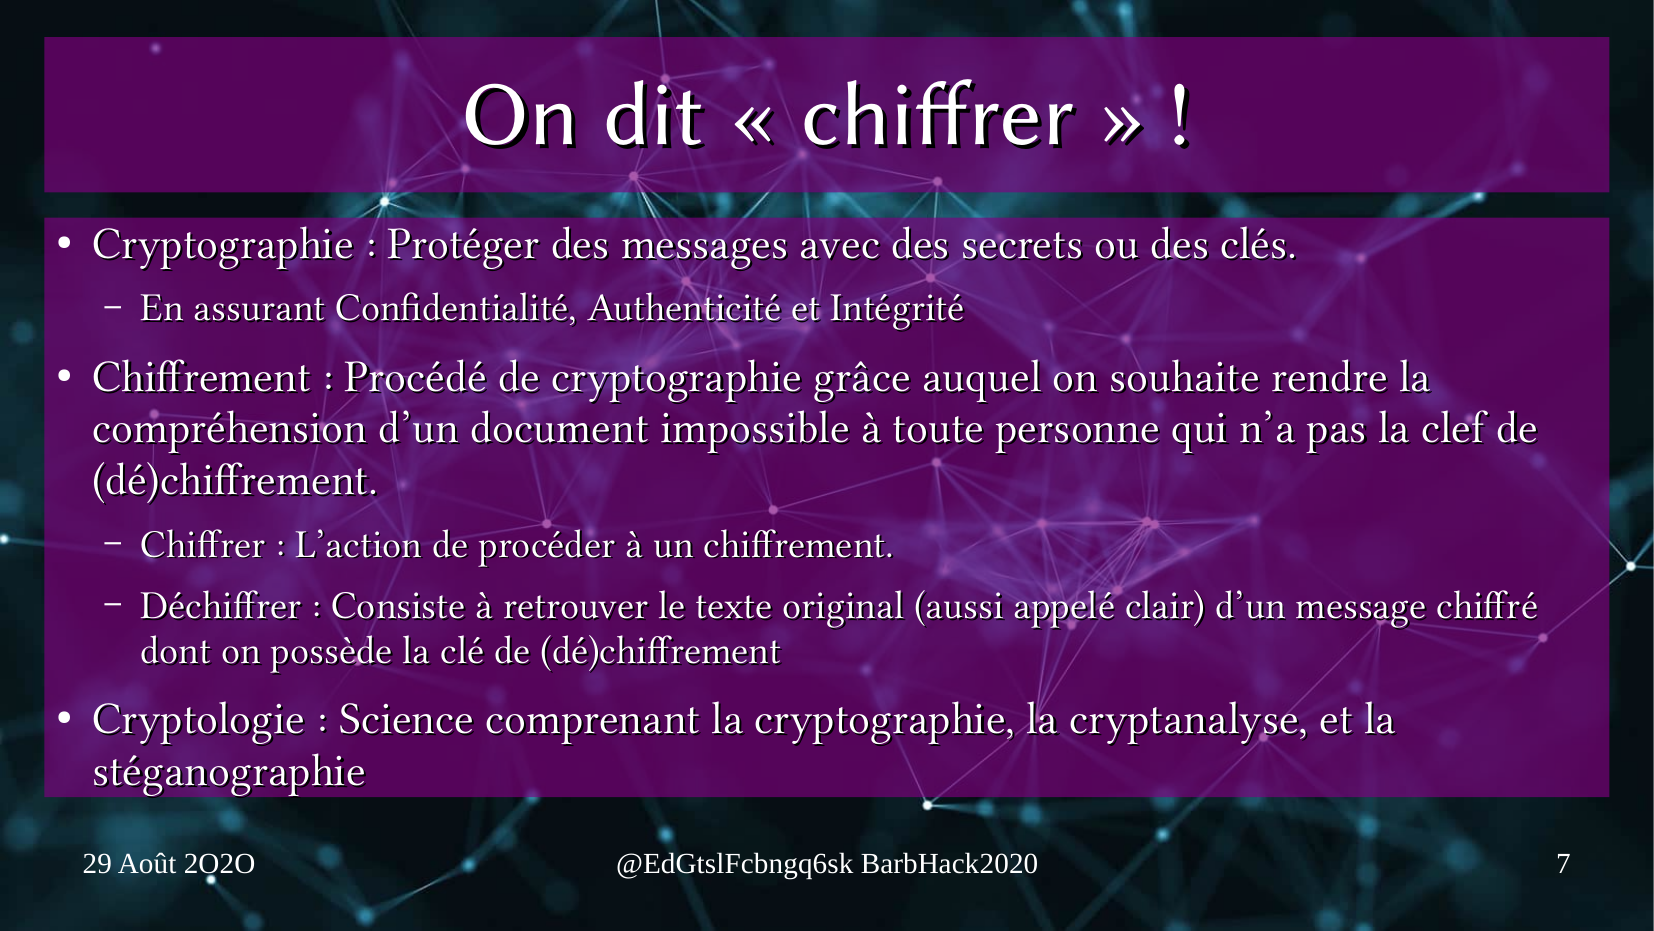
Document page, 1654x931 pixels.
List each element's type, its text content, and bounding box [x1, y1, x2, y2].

title On dit « chiffrer » ! [44, 37, 1610, 193]
picture [0, 0, 1654, 931]
list Cryptographie : Protéger des messages avec des secrets ou des clés. En assurant Confidentialité, Authenticité et Intégrité Chiffrement : Procédé de cryptographie grâce auquel on souhaite rendre la compréhension d’un document impossible à toute personne qui n’a pas la clef de (dé)chiffrement. Chiffrer : L’action de procéder à un chiffrement. Déchiffrer : Consiste à retrouver le texte original (aussi appelé clair) d’un message chiffré dont on possède la clé de (dé)chiffrement Cryptologie : Science comprenant la cryptographie, la cryptanalyse, et la stéganographie [44, 217, 1610, 798]
